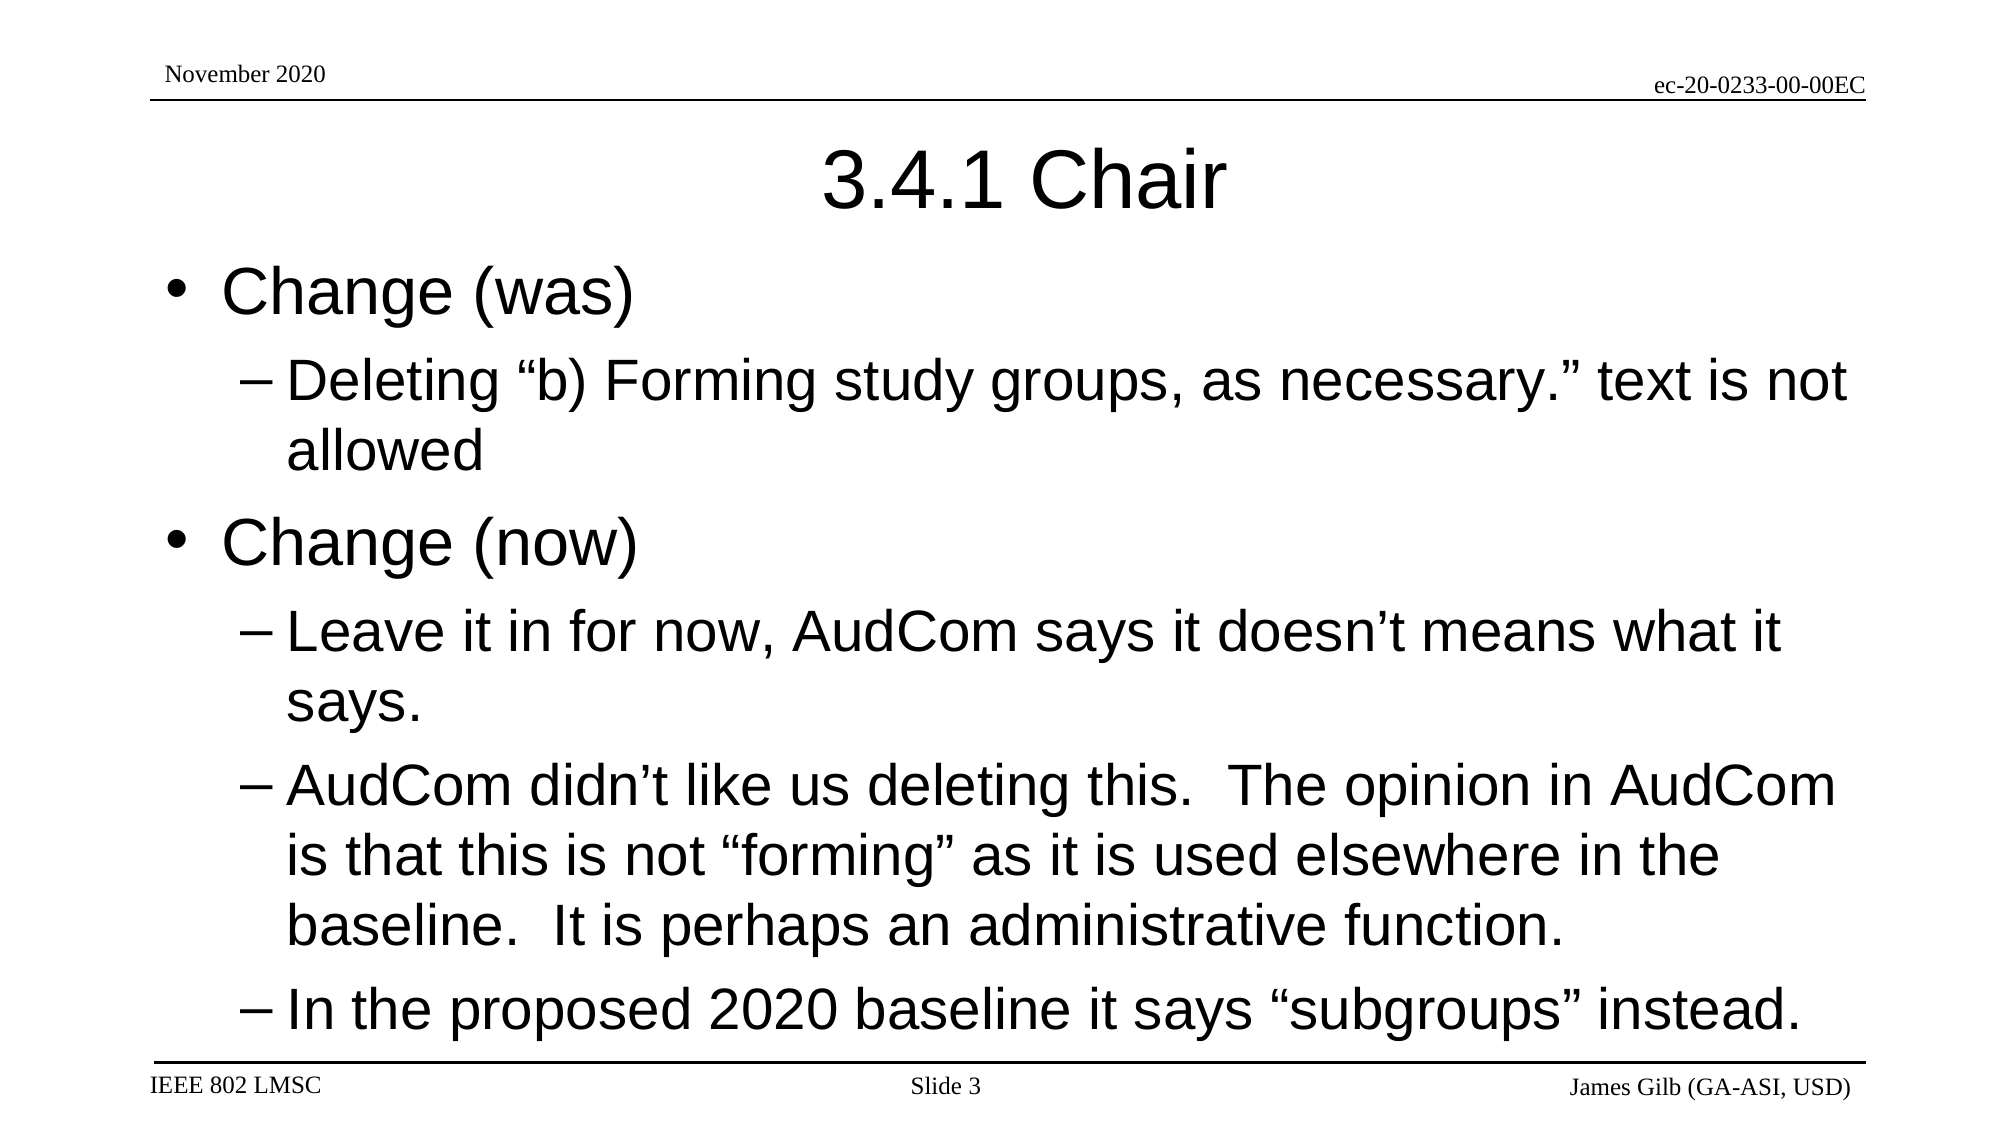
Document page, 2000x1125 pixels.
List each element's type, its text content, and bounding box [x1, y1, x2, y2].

list Change (was) Deleting “b) Forming study groups, as necessary.” text is not allowed Change (now) Leave it in for now, AudCom says it doesn’t means what it says. AudCom didn’t like us deleting this. The opinion in AudCom is that this is not “forming” as it is used elsewhere in the baseline. It is perhaps an administrative function. In the proposed 2020 baseline it says “subgroups” instead. [149, 239, 1900, 1051]
title 3.4.1 Chair [149, 112, 1900, 238]
